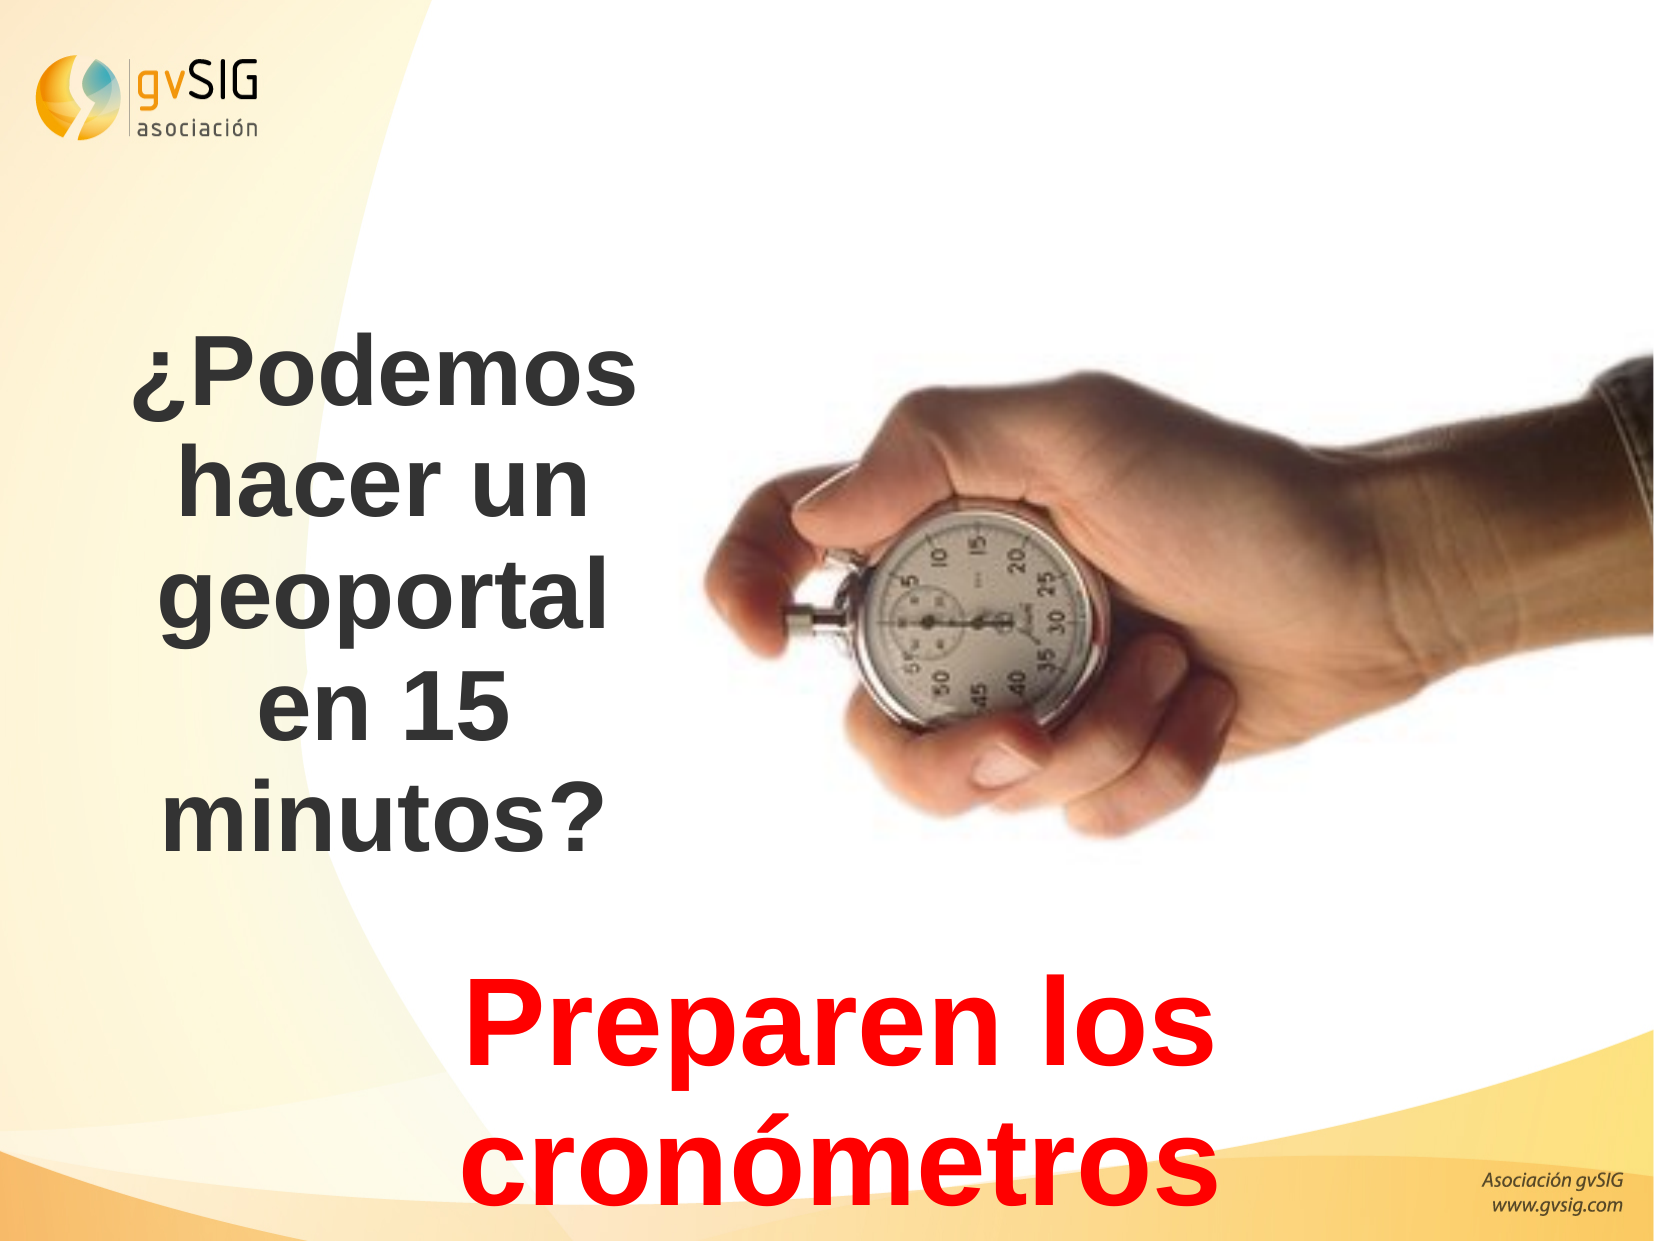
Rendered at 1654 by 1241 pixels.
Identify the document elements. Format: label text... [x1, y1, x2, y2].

text_box ¿Podemos hacer un geoportal en 15 minutos? [88, 307, 680, 881]
text_box Preparen los cronómetros [293, 944, 1388, 1240]
picture [0, 0, 1654, 1241]
